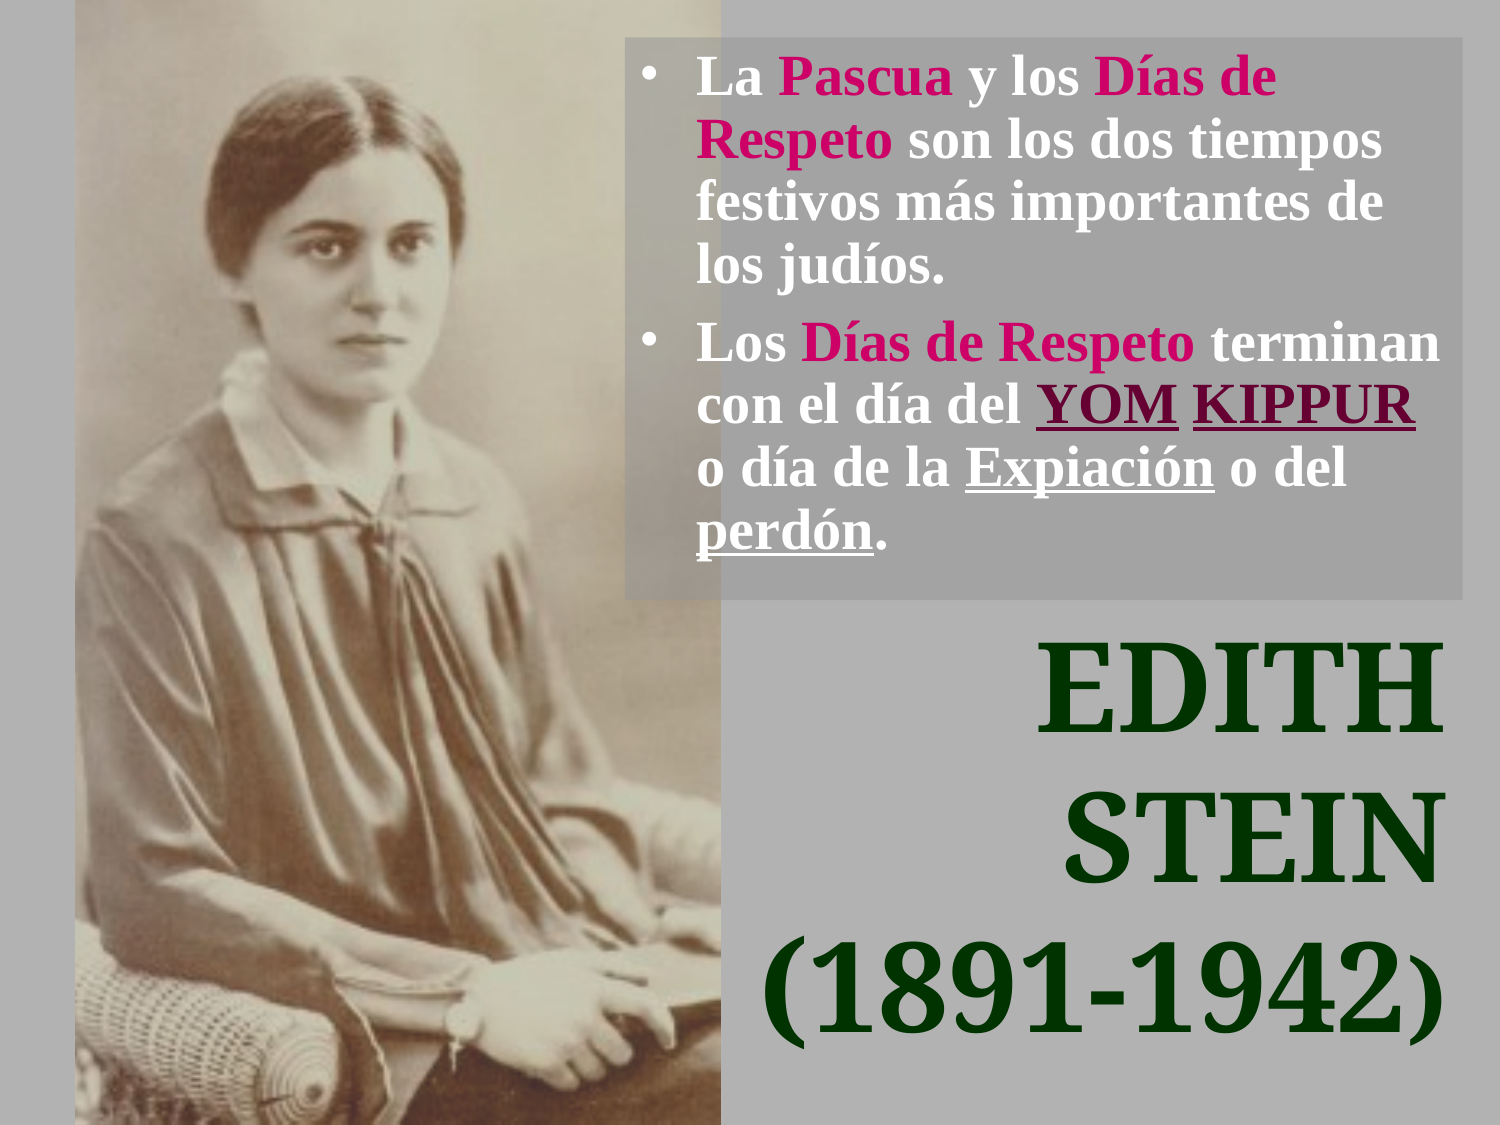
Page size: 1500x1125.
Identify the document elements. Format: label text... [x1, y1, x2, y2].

text_box EDITH STEIN (1891-1942) [674, 601, 1463, 1075]
title [112, 99, 624, 288]
list La Pascua y los Días de Respeto son los dos tiempos festivos más importantes de los judíos. Los Días de Respeto terminan con el día del YOM KIPPUR o día de la Expiación o del perdón. [624, 37, 1463, 601]
